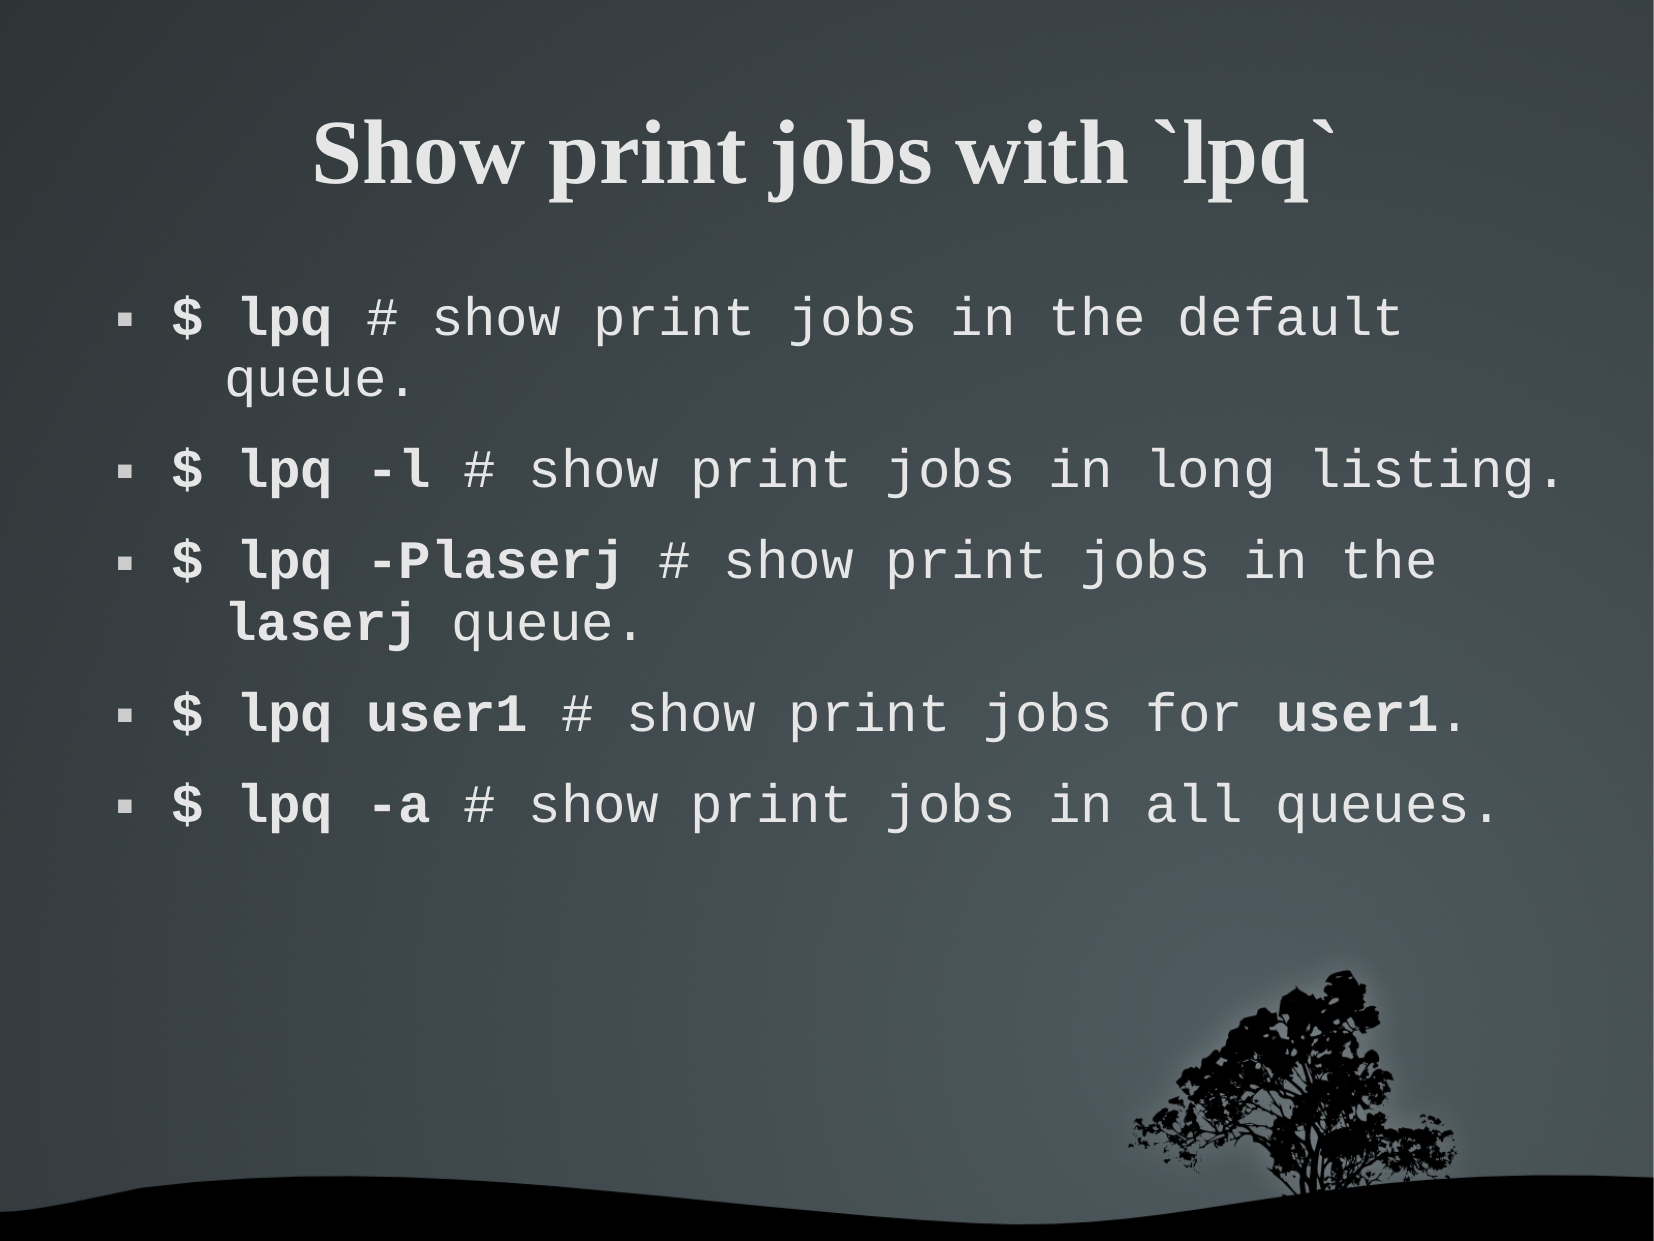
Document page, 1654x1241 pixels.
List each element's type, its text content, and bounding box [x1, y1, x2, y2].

title Show print jobs with `lpq` [82, 49, 1571, 257]
picture [0, 0, 1654, 1241]
list $ lpq # show print jobs in the default queue. $ lpq -l # show print jobs in long listing. $ lpq -Plaserj # show print jobs in the laserj queue. $ lpq user1 # show print jobs for user1. $ lpq -a # show print jobs in all queues. [82, 290, 1571, 1168]
